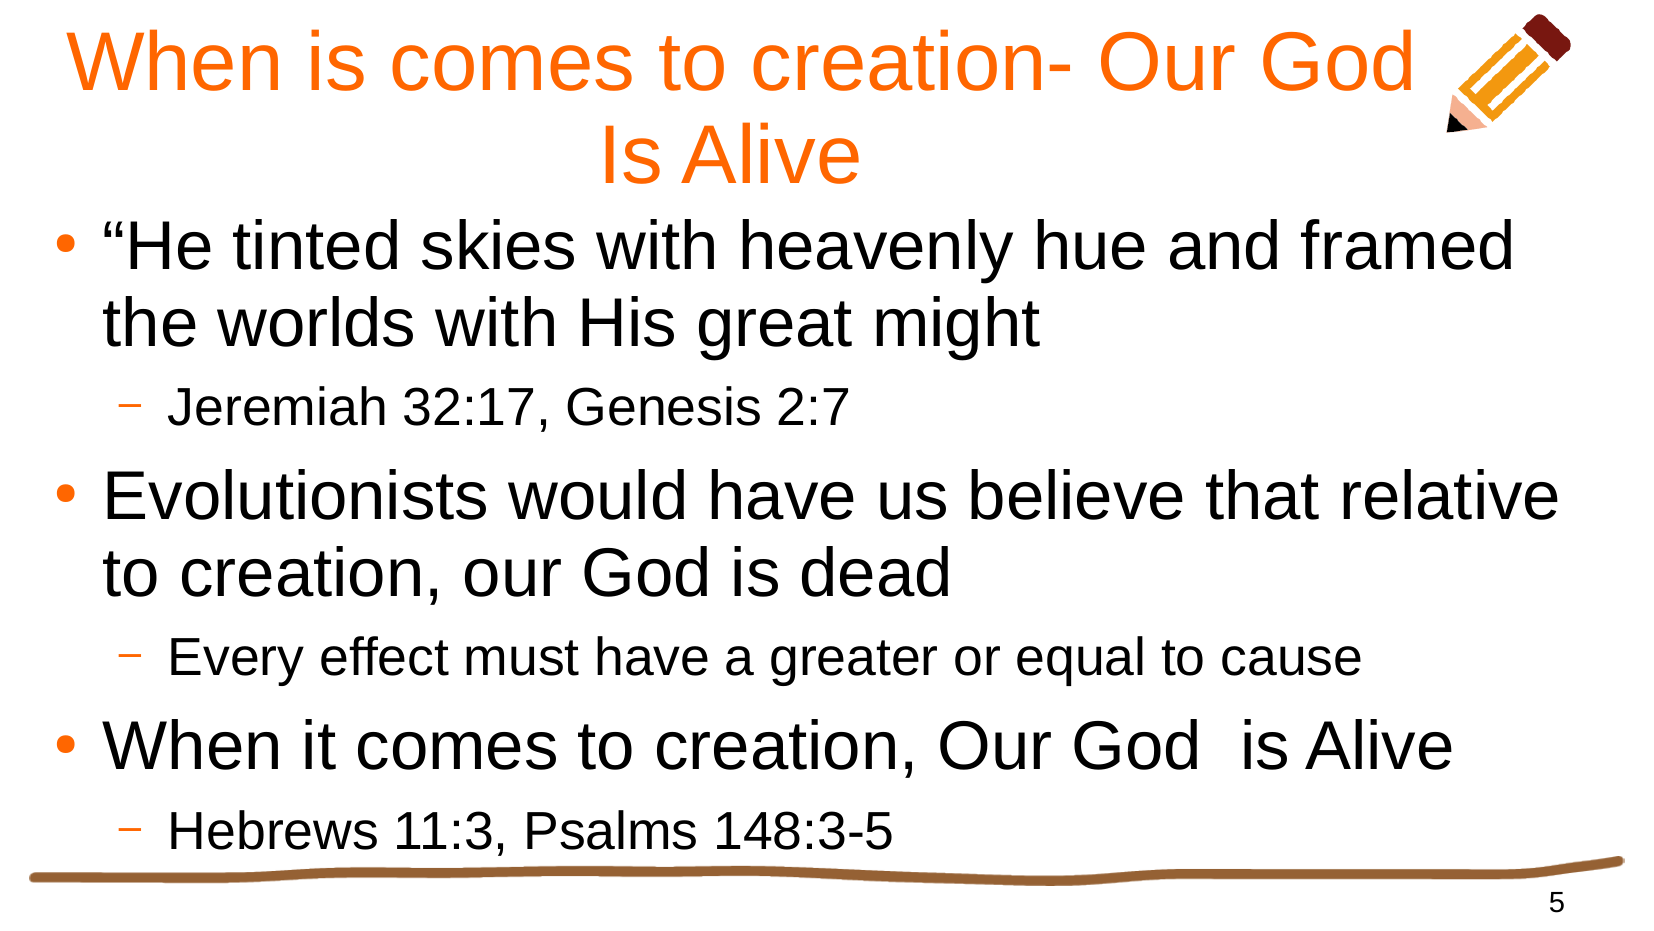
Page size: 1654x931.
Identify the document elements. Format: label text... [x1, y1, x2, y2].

title When is comes to creation- Our God Is Alive [37, 15, 1447, 202]
picture [1446, 14, 1571, 133]
picture [29, 856, 1625, 886]
list “He tinted skies with heavenly hue and framed the worlds with His great might Jeremiah 32:17, Genesis 2:7 Evolutionists would have us believe that relative to creation, our God is dead Every effect must have a greater or equal to cause When it comes to creation, Our God is Alive Hebrews 11:3, Psalms 148:3-5 [37, 206, 1613, 863]
